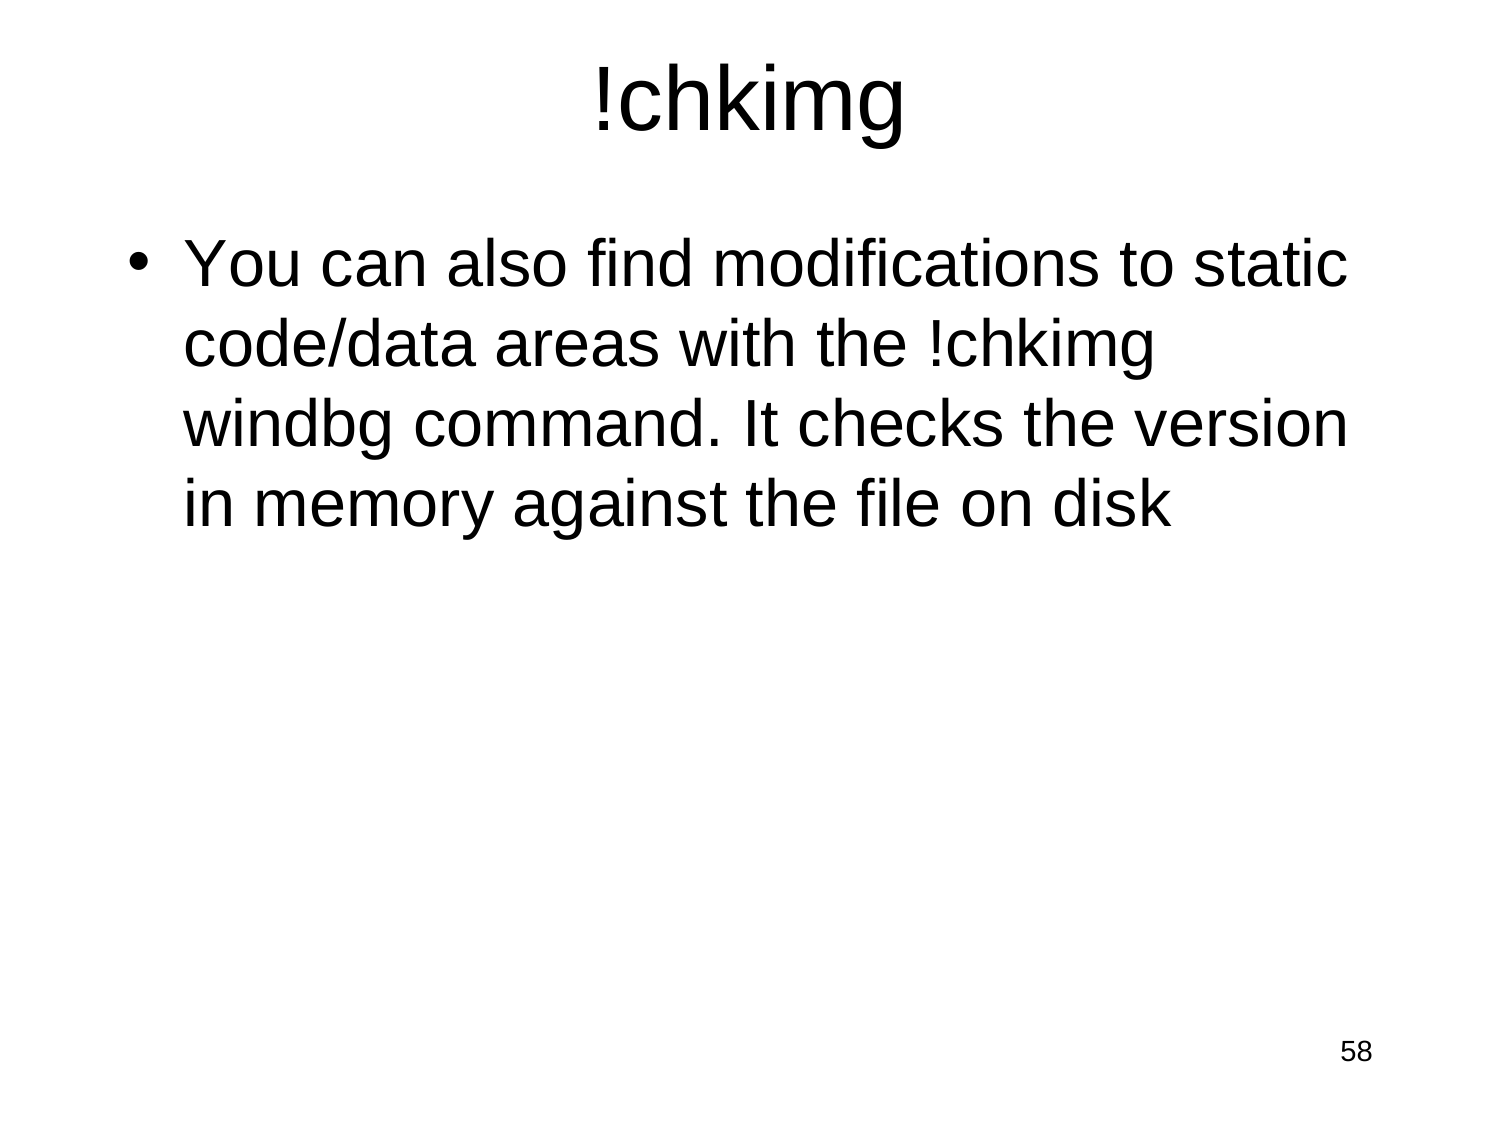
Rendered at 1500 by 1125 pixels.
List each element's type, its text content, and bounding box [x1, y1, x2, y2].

title !chkimg [0, 0, 1500, 188]
list You can also find modifications to static code/data areas with the !chkimg windbg command. It checks the version in memory against the file on disk [112, 212, 1388, 1000]
text_box <number> [1074, 1025, 1388, 1101]
